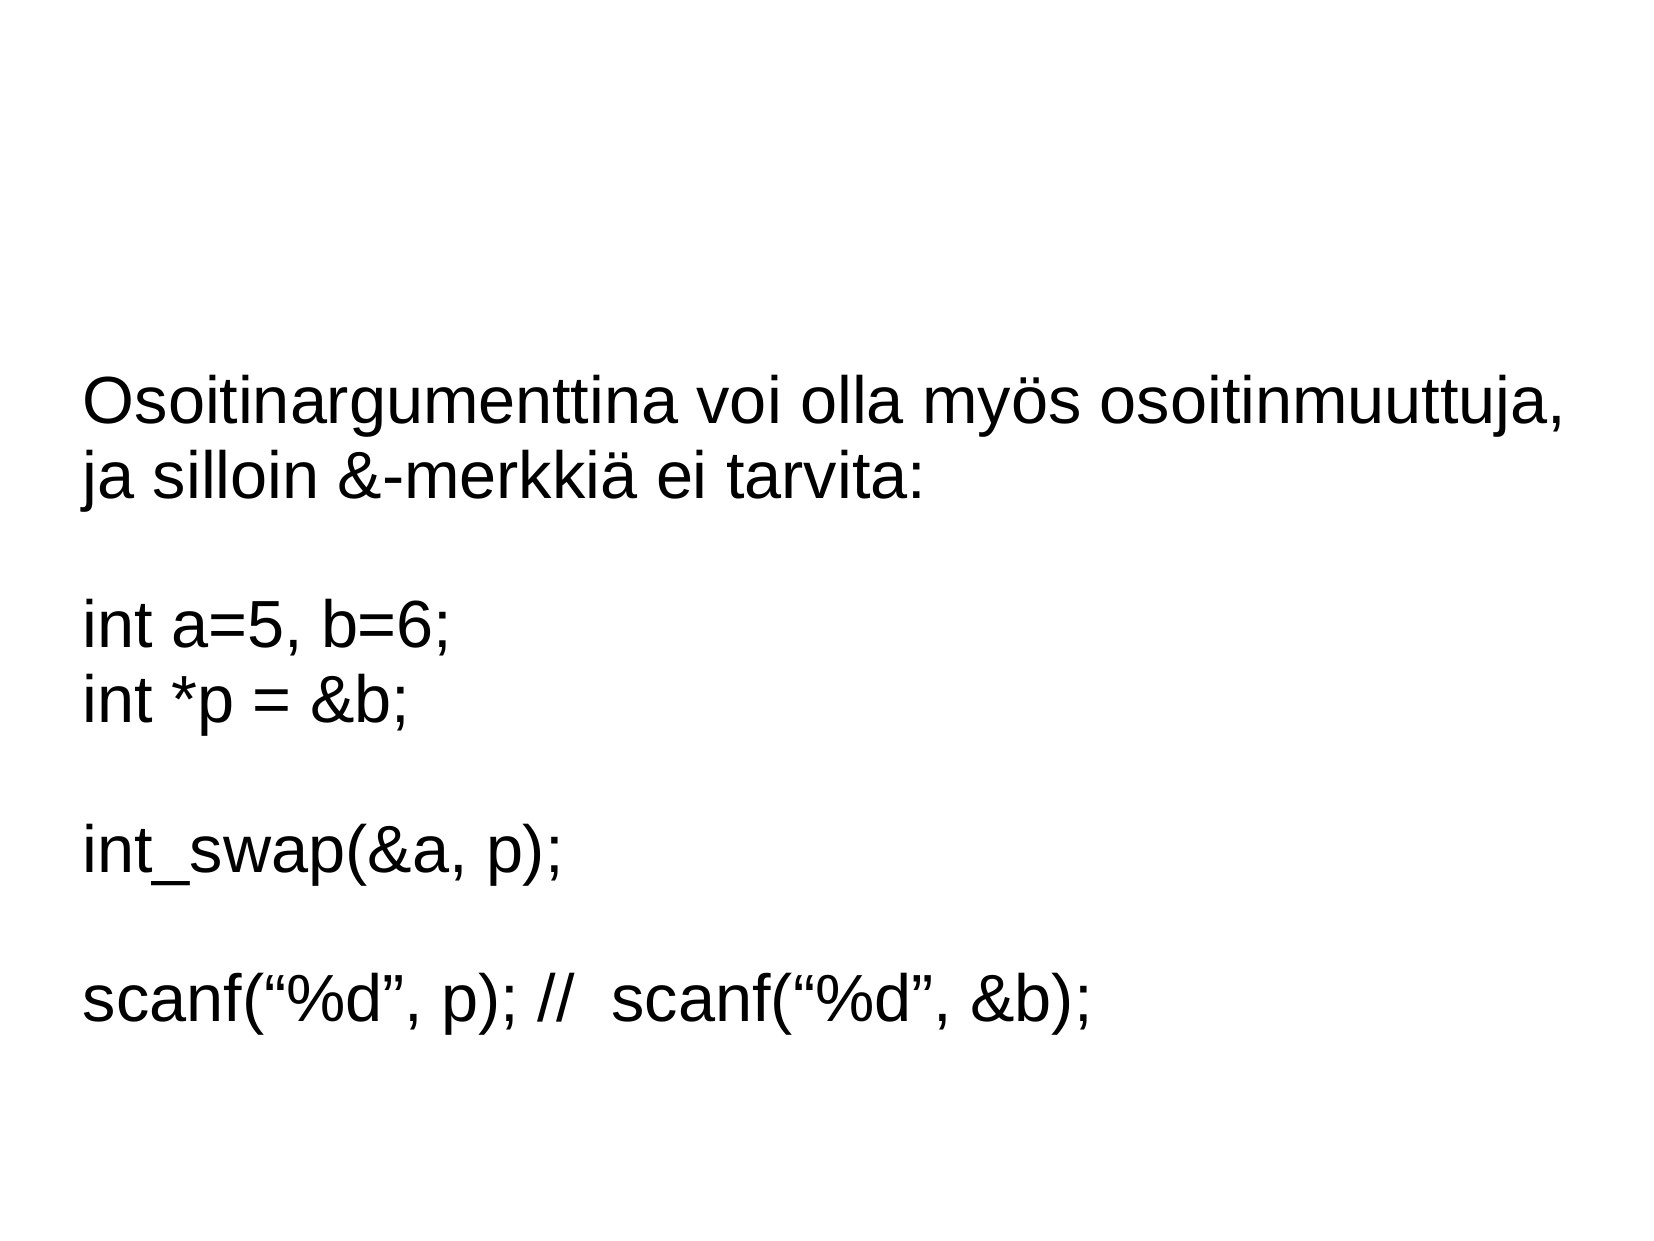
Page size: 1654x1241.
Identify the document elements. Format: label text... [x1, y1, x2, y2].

text_box Osoitinargumenttina voi olla myös osoitinmuuttuja, ja silloin &-merkkiä ei tarvita: int a=5, b=6; int *p = &b; int_swap(&a, p); scanf(“%d”, p); // scanf(“%d”, &b); [82, 297, 1571, 1102]
